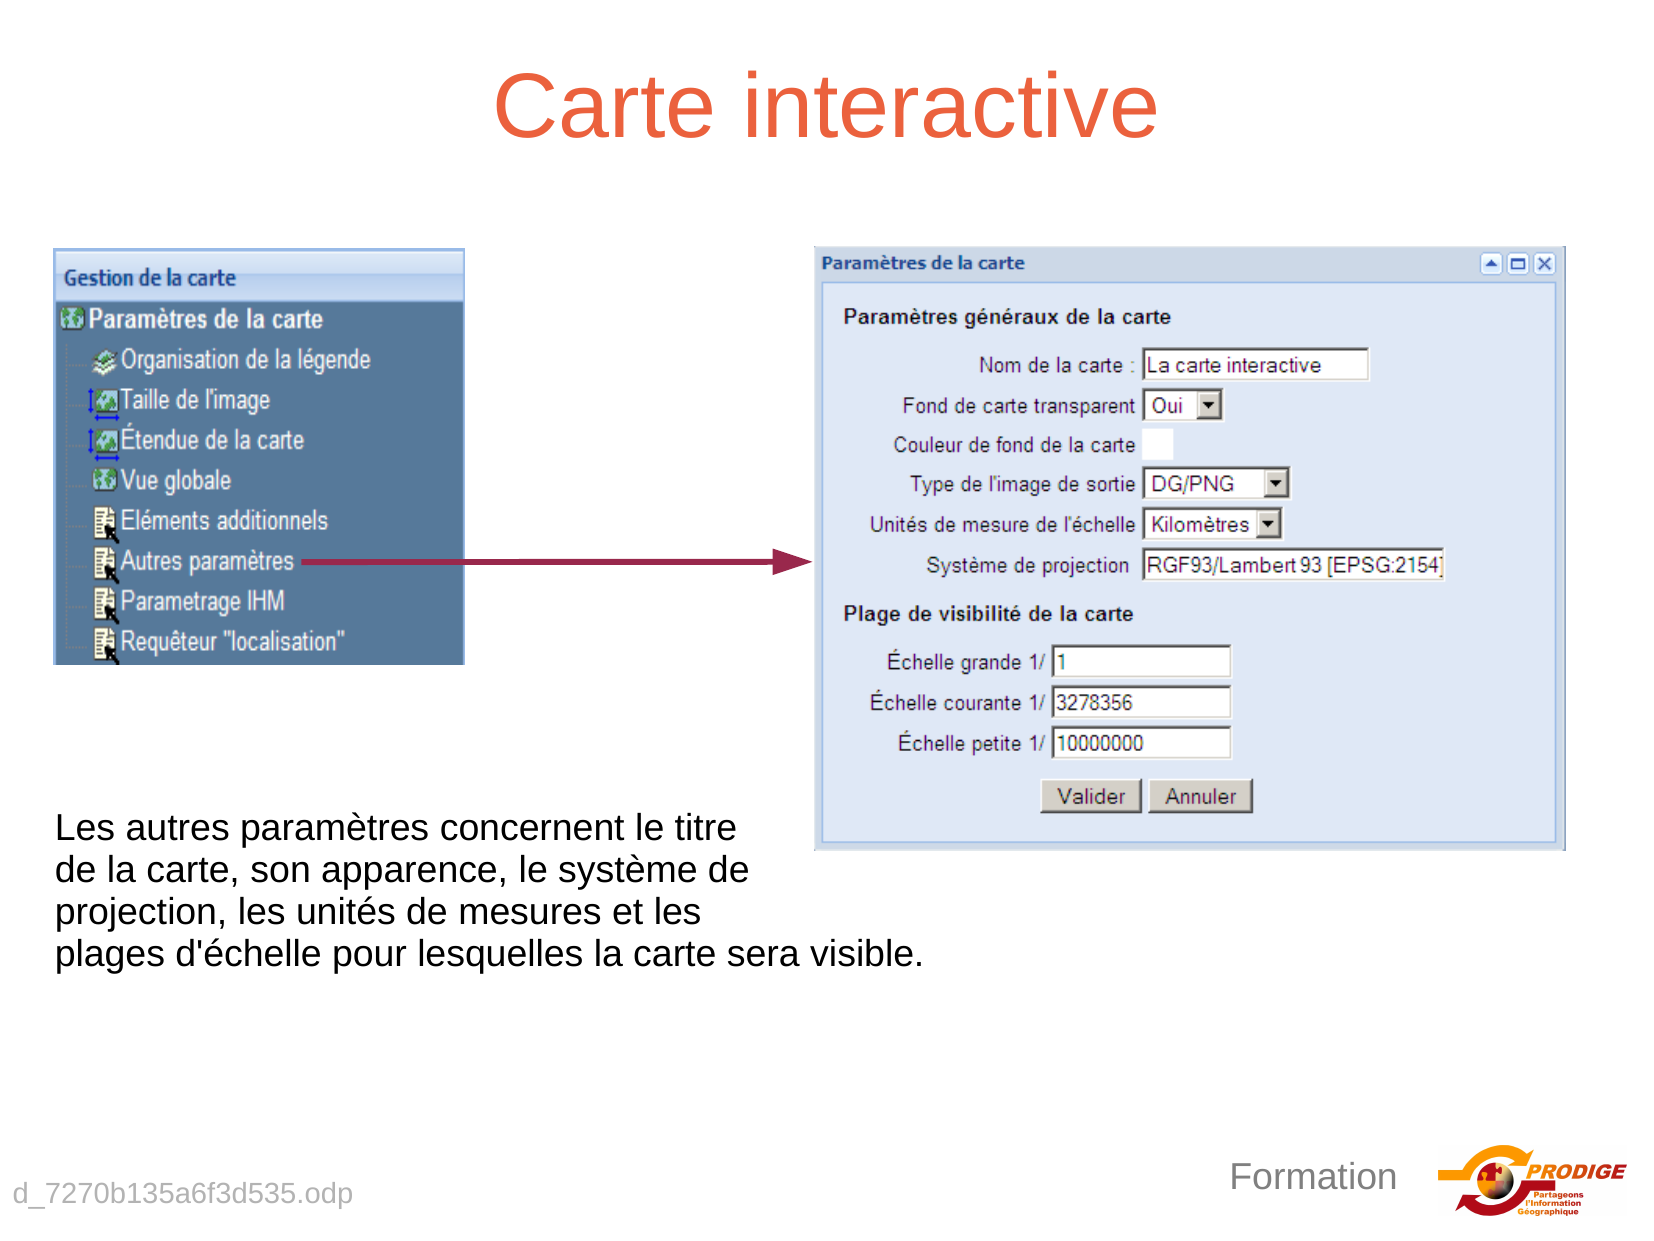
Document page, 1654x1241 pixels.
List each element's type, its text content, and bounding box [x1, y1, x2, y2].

picture [53, 248, 465, 665]
picture [814, 246, 1566, 851]
text_box Les autres paramètres concernent le titre de la carte, son apparence, le système de projection, les unités de mesures et les plages d'échelle pour lesquelles la carte sera visible. [40, 799, 940, 983]
picture [1438, 1145, 1627, 1216]
title Carte interactive [82, 9, 1571, 202]
